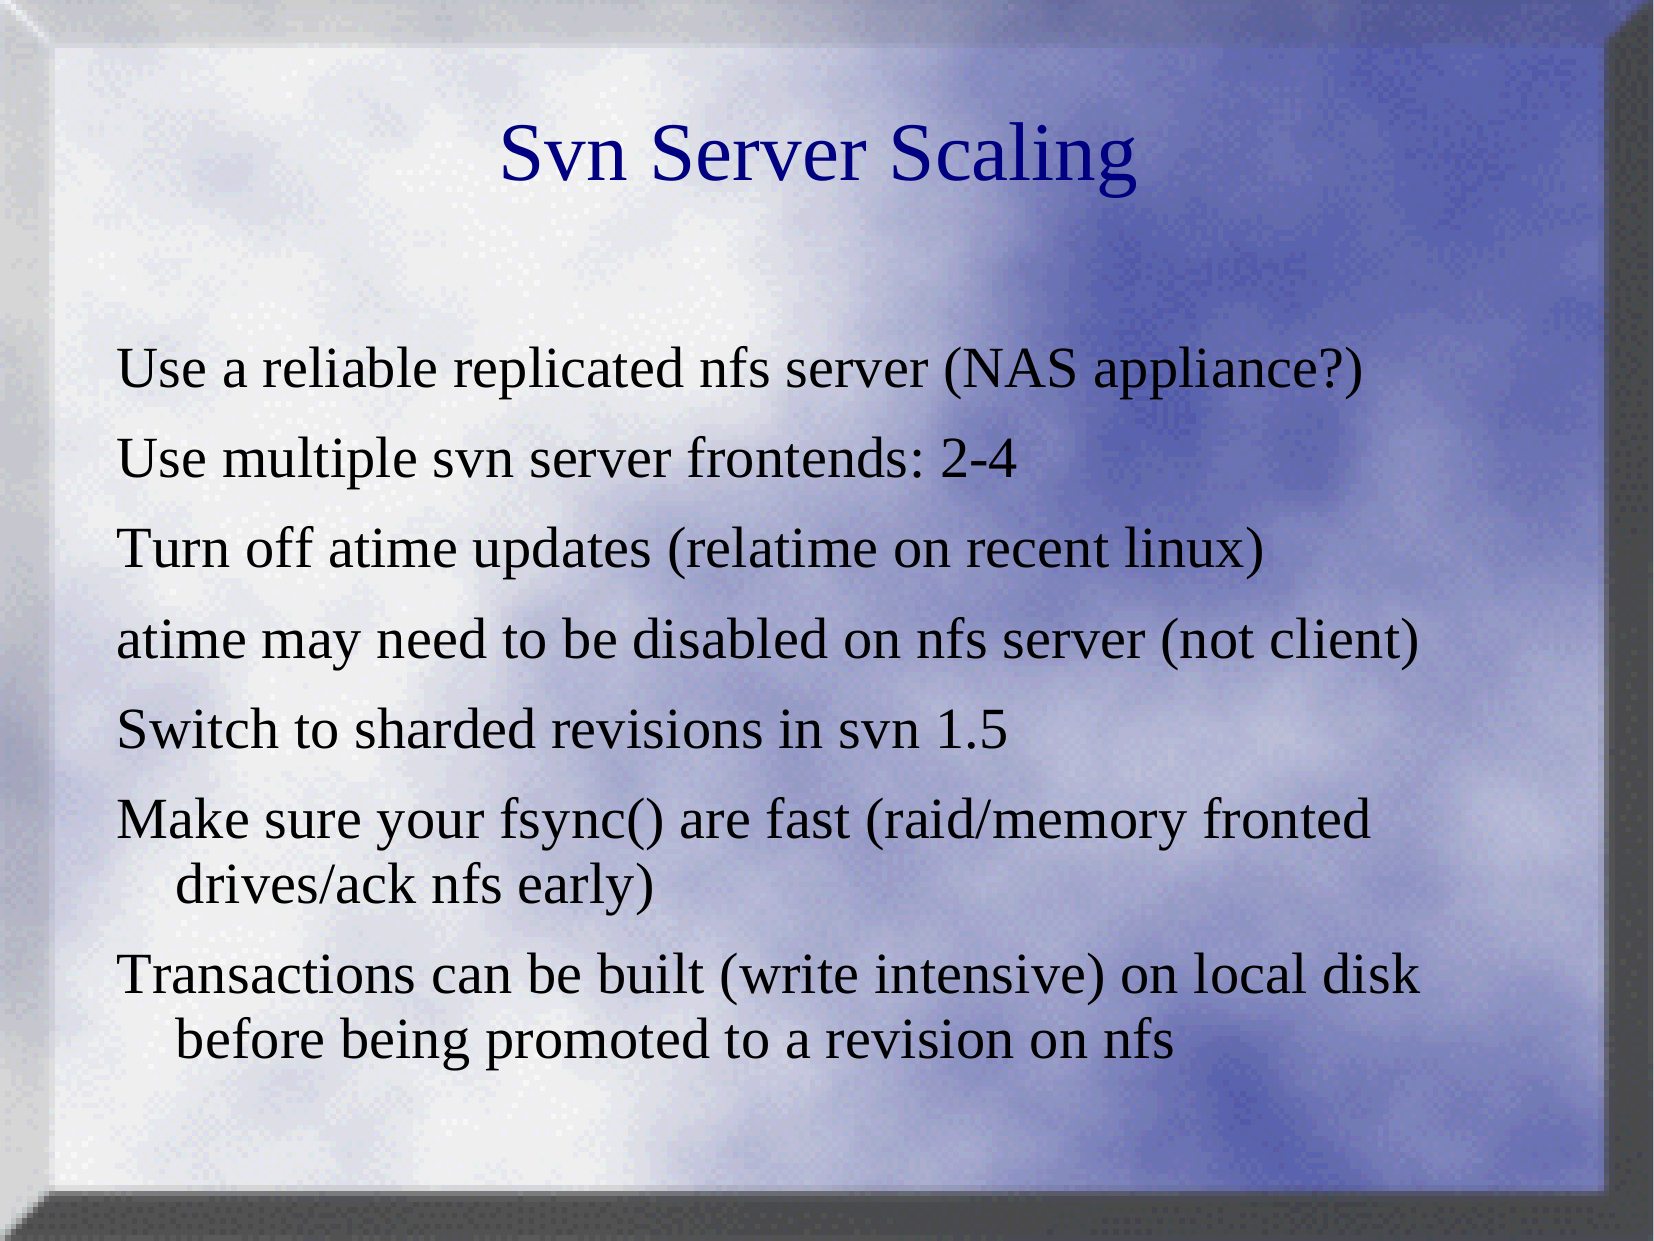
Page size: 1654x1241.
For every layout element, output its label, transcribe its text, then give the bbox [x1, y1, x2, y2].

list Use a reliable replicated nfs server (NAS appliance?) Use multiple svn server frontends: 2-4 Turn off atime updates (relatime on recent linux) atime may need to be disabled on nfs server (not client) Switch to sharded revisions in svn 1.5 Make sure your fsync() are fast (raid/memory fronted drives/ack nfs early) Transactions can be built (write intensive) on local disk before being promoted to a revision on nfs [116, 335, 1529, 1071]
title Svn Server Scaling [199, 98, 1439, 206]
picture [0, 0, 1654, 1241]
